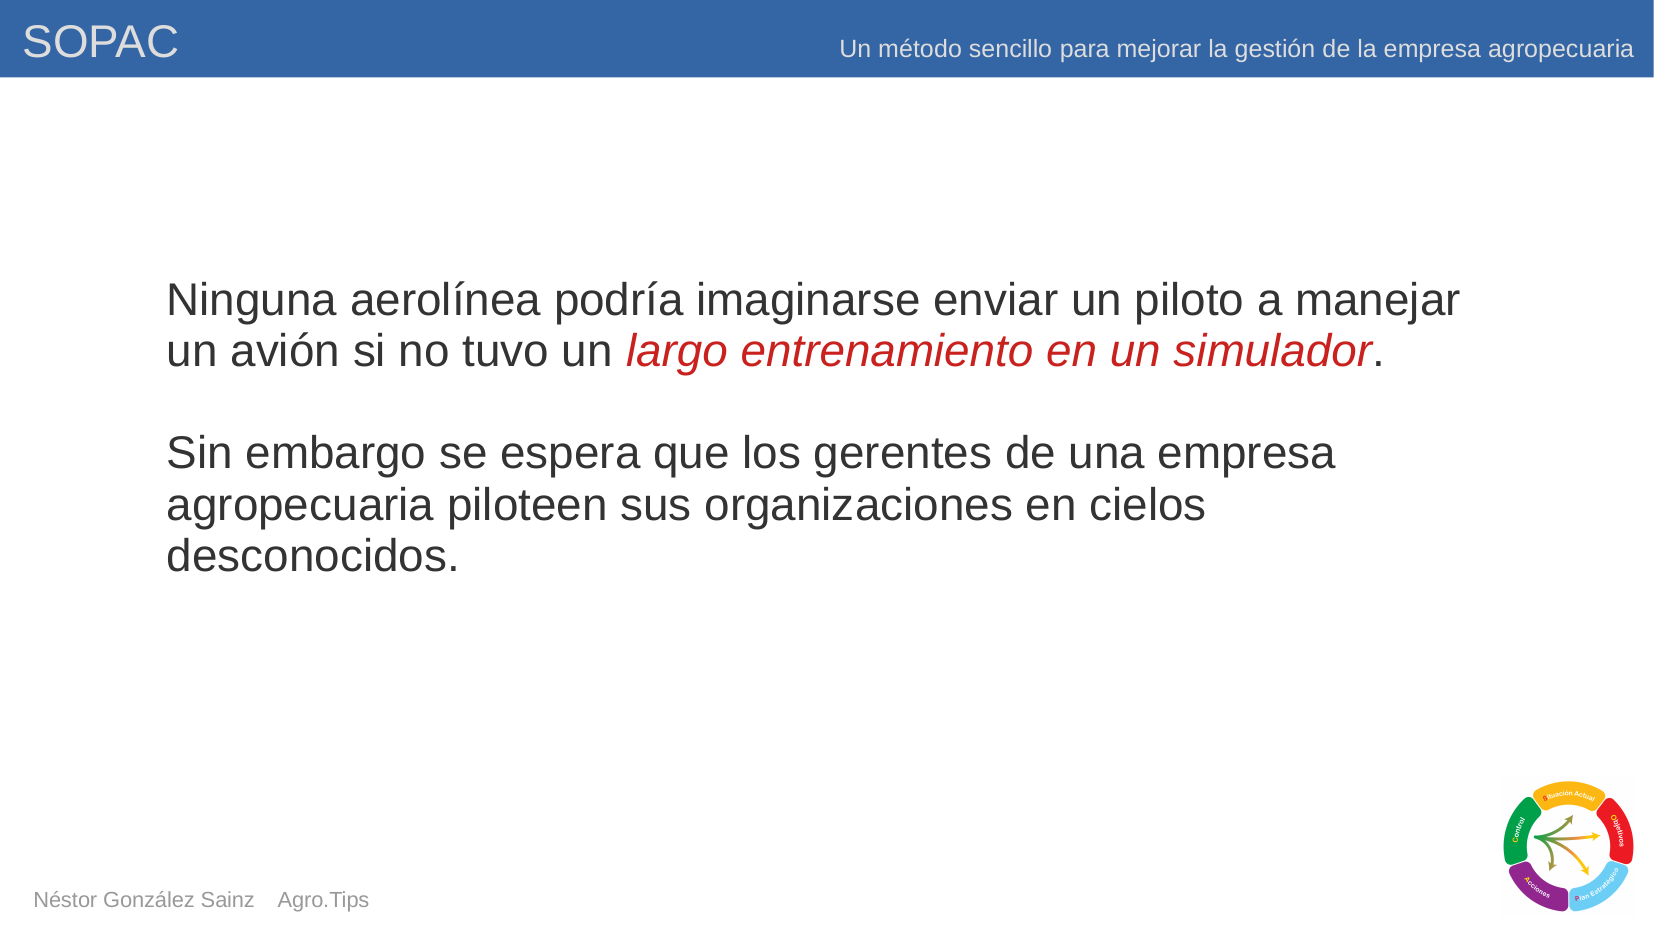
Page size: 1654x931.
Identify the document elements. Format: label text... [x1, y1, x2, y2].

picture [1500, 776, 1637, 917]
text_box Ninguna aerolínea podría imaginarse enviar un piloto a manejar un avión si no tuvo un largo entrenamiento en un simulador. Sin embargo se espera que los gerentes de una empresa agropecuaria piloteen sus organizaciones en cielos desconocidos. [152, 266, 1501, 640]
